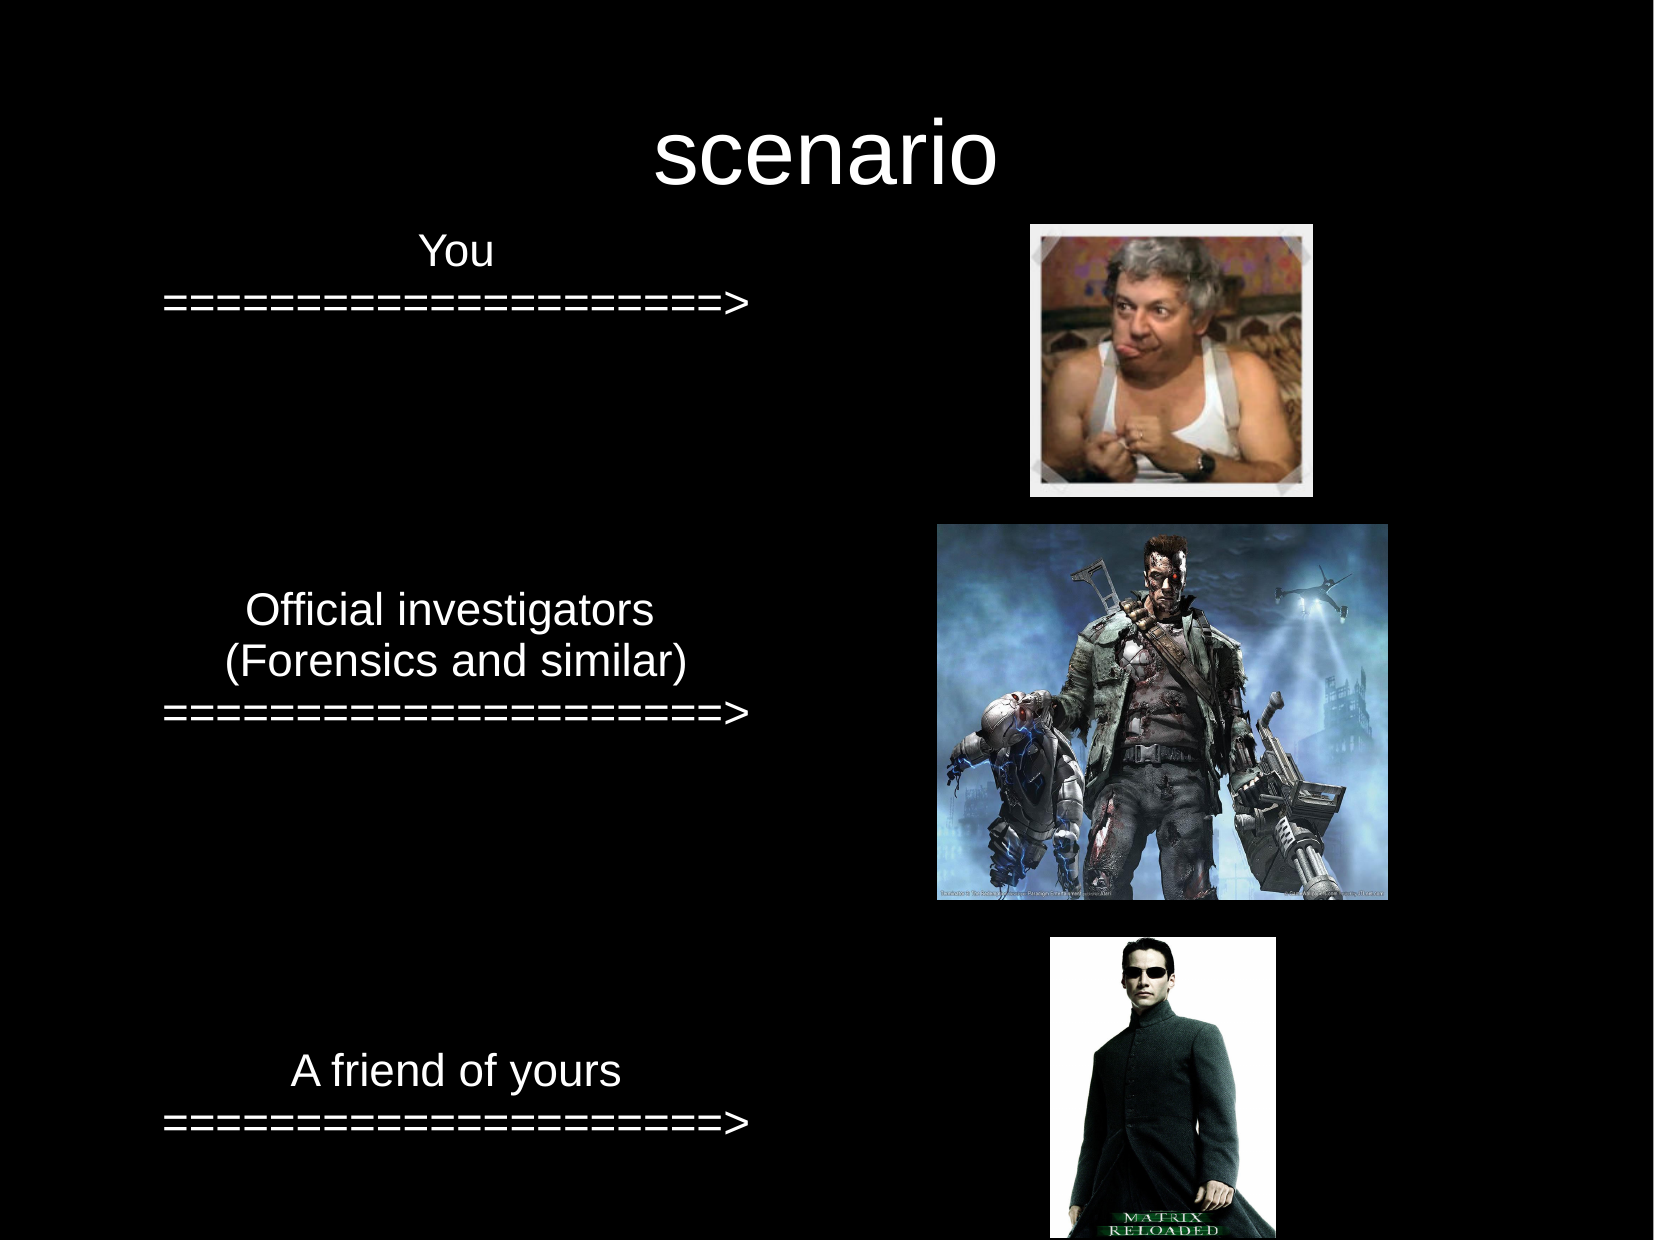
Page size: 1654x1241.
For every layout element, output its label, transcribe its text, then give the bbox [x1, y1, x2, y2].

picture [937, 524, 1388, 900]
title scenario [82, 50, 1571, 256]
subtitle You =====================> Official investigators (Forensics and similar) =====================> A friend of yours =====================> [87, 224, 826, 1200]
picture [1050, 937, 1276, 1238]
picture [1030, 224, 1313, 497]
